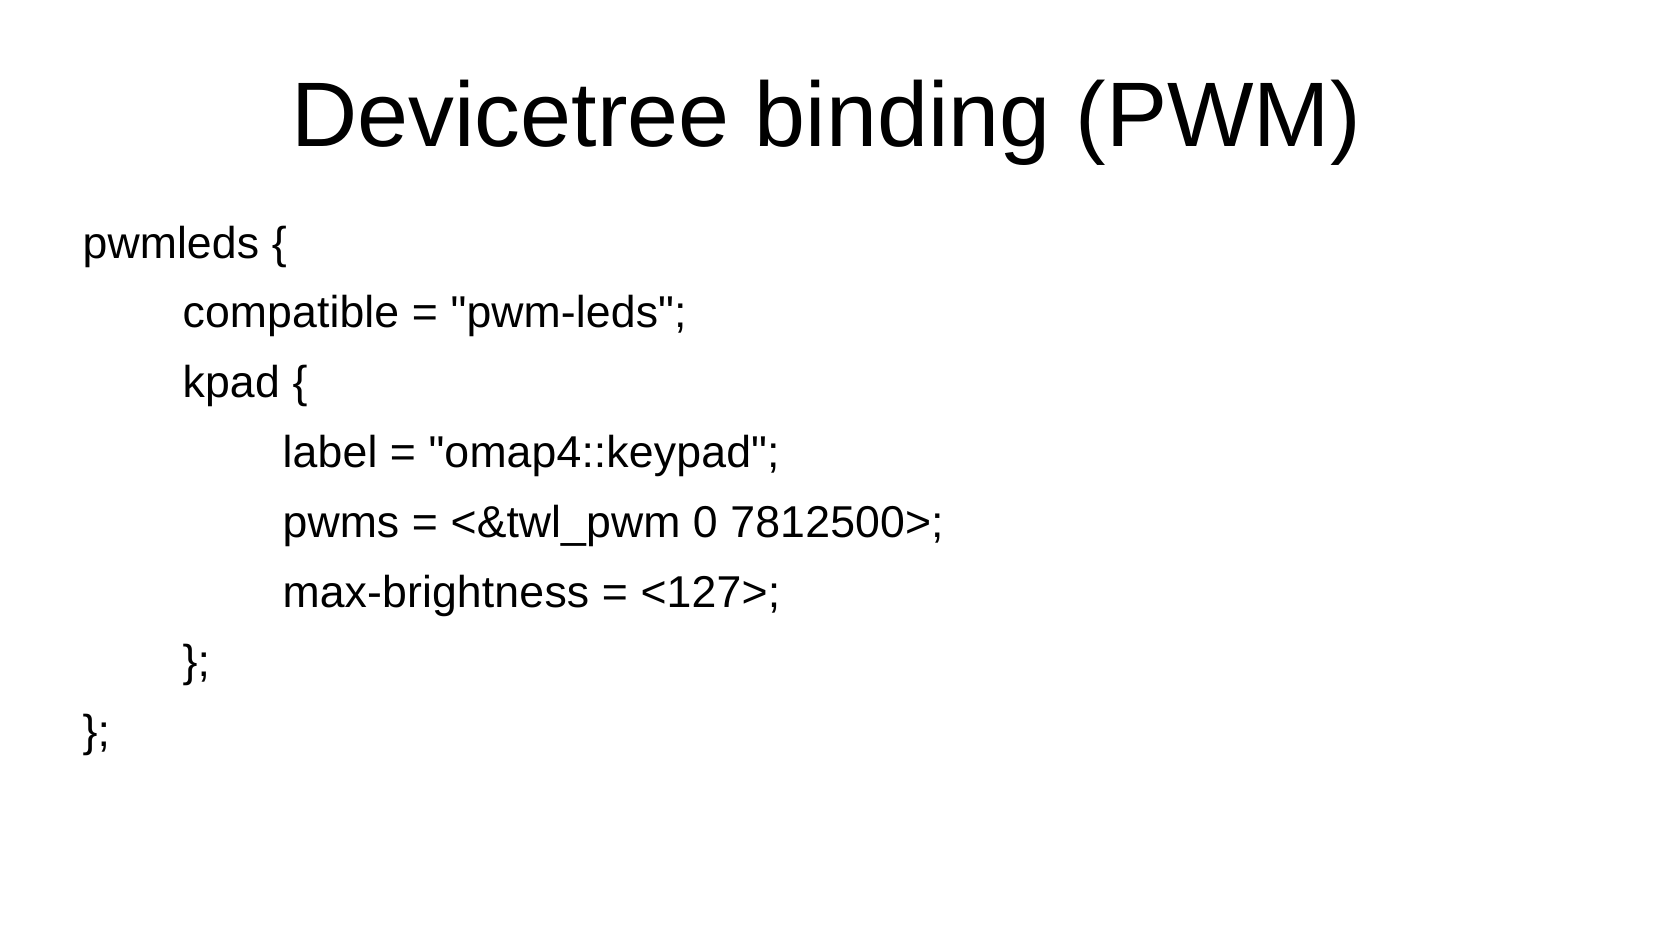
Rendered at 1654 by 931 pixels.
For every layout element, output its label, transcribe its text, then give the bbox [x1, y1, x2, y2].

list pwmleds { compatible = "pwm-leds"; kpad { label = "omap4::keypad"; pwms = <&twl_pwm 0 7812500>; max-brightness = <127>; }; }; [82, 217, 1571, 758]
title Devicetree binding (PWM) [82, 37, 1571, 193]
